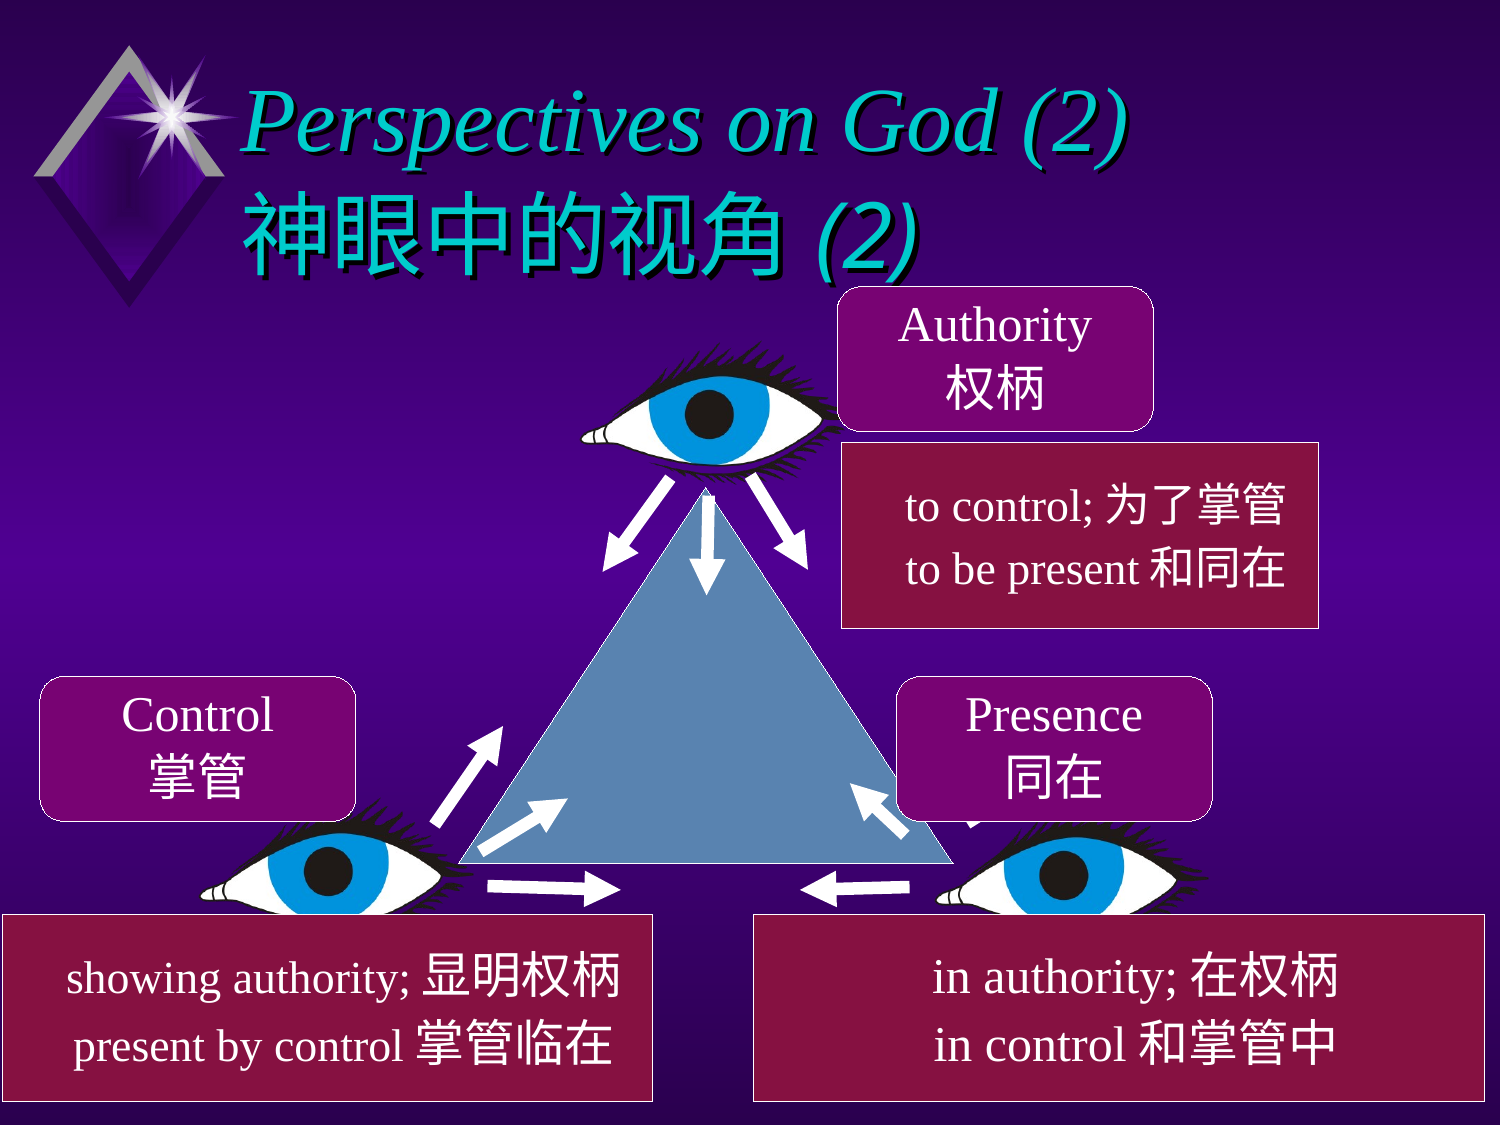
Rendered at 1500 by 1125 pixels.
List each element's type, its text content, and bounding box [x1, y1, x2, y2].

picture [198, 797, 474, 914]
picture [934, 811, 1209, 914]
text_box Control 掌管 [39, 676, 356, 822]
text_box Presence 同在 [896, 676, 1213, 822]
title Perspectives on God (2) 神眼中的视角(2) [224, 59, 1388, 306]
text_box showing authority;显明权柄 present by control掌管临在 [2, 914, 653, 1102]
text_box [474, 487, 934, 864]
text_box to control;为了掌管 to be present和同在 [841, 442, 1319, 629]
picture [304, 846, 353, 895]
picture [1040, 851, 1089, 900]
text_box Authority 权柄 [837, 286, 1154, 432]
picture [579, 340, 855, 485]
text_box in authority;在权柄 in control和掌管中 [753, 914, 1485, 1102]
